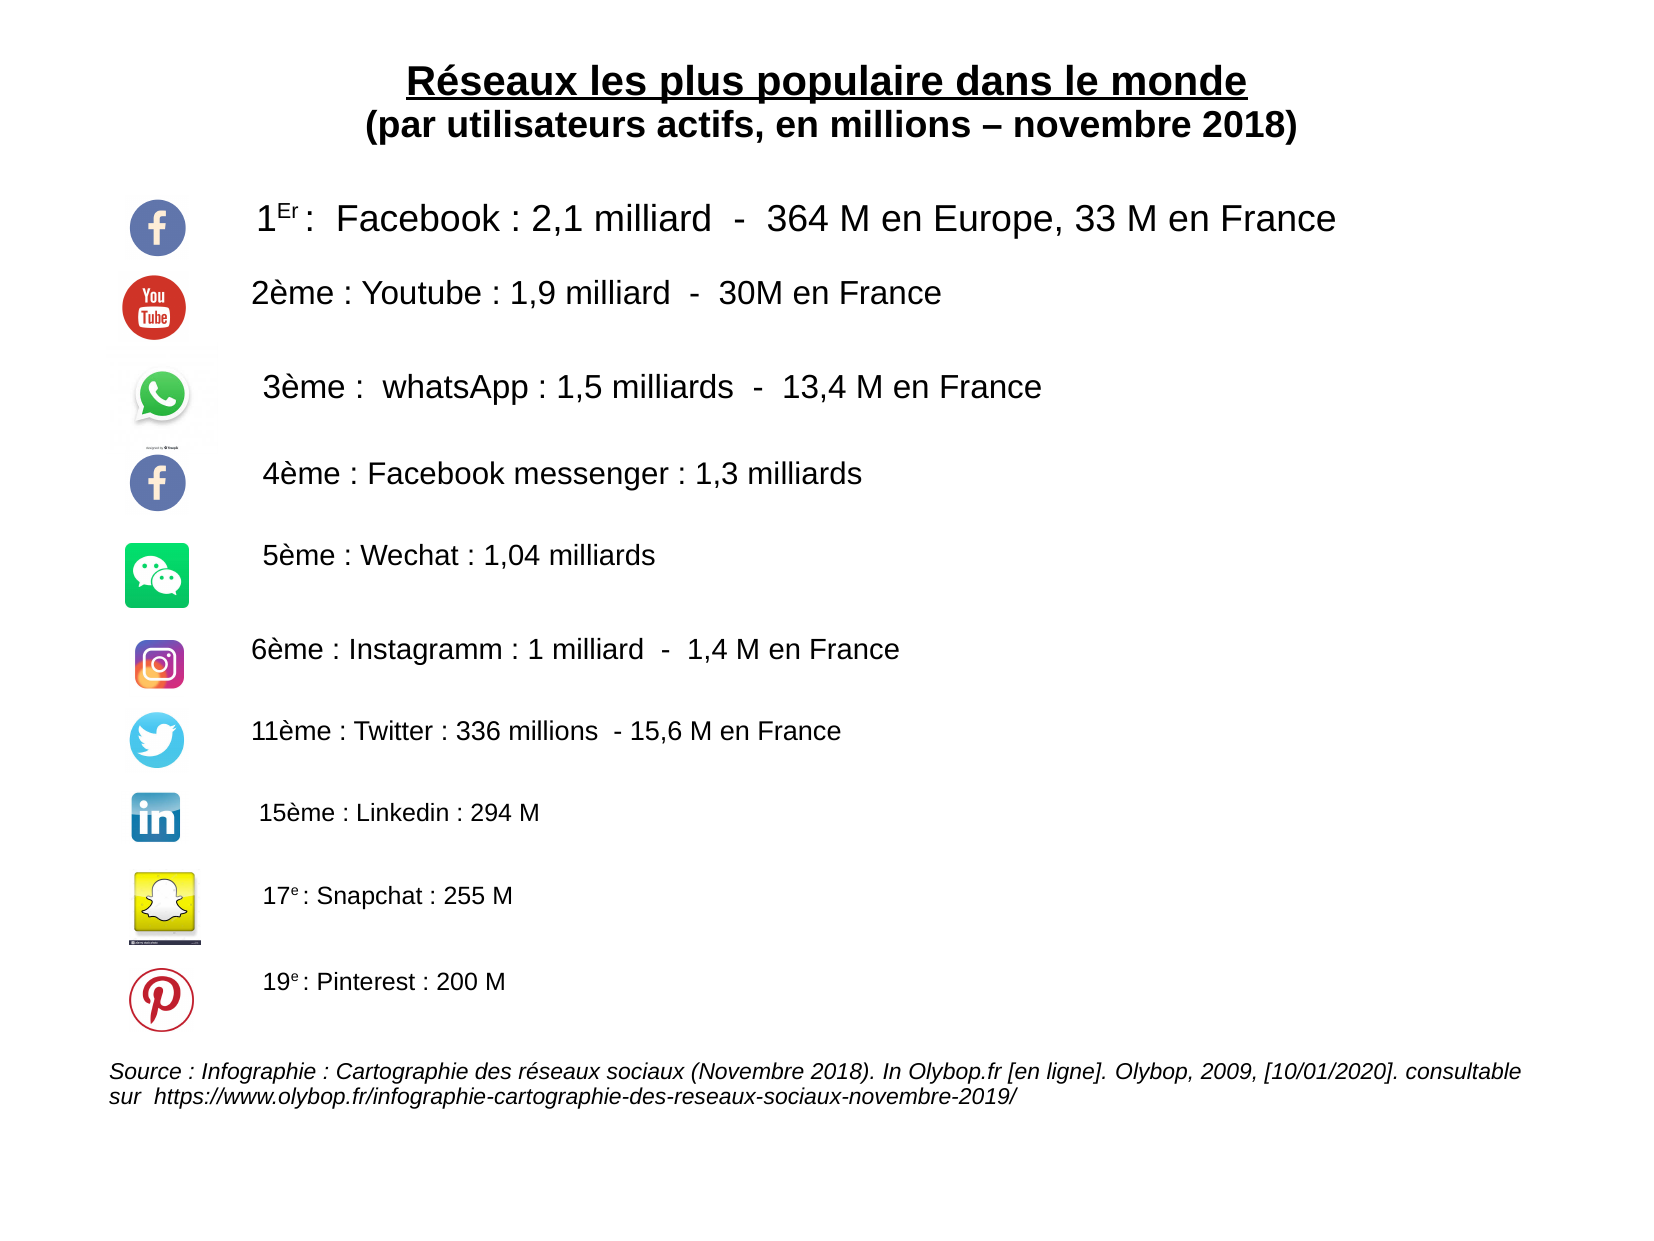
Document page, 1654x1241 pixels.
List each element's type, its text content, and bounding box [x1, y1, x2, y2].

picture [129, 869, 201, 945]
text_box 6ème : Instagramm : 1 milliard - 1,4 M en France [236, 625, 1323, 674]
text_box 1Er : Facebook : 2,1 milliard - 364 M en Europe, 33 M en France [198, 189, 1406, 249]
picture [125, 708, 189, 773]
text_box 17e : Snapchat : 255 M [248, 874, 532, 918]
title Réseaux les plus populaire dans le monde (par utilisateurs actifs, en millions – novembre 2018) [82, 49, 1571, 154]
text_box 2ème : Youtube : 1,9 milliard - 30M en France [236, 267, 1040, 319]
picture [129, 640, 184, 697]
picture [106, 271, 218, 515]
text_box 5ème : Wechat : 1,04 milliards [248, 531, 886, 580]
text_box 3ème : whatsApp : 1,5 milliards - 13,4 M en France [248, 361, 1300, 414]
text_box 19e : Pinterest : 200 M [248, 960, 532, 1004]
text_box 11ème : Twitter : 336 millions - 15,6 M en France [236, 708, 863, 754]
text_box 4ème : Facebook messenger : 1,3 milliards [248, 448, 1441, 499]
picture [129, 968, 194, 1032]
picture [125, 543, 189, 608]
picture [125, 195, 189, 260]
picture [121, 791, 189, 844]
text_box Source : Infographie : Cartographie des réseaux sociaux (Novembre 2018). In Olybop.fr [en ligne]. Olybop, 2009, [10/01/2020]. consultable sur https://www.olybop.fr/infographie-cartographie-des-reseaux-sociaux-novembre-2019/ [94, 1051, 1571, 1118]
text_box 15ème : Linkedin : 294 M [243, 791, 622, 835]
